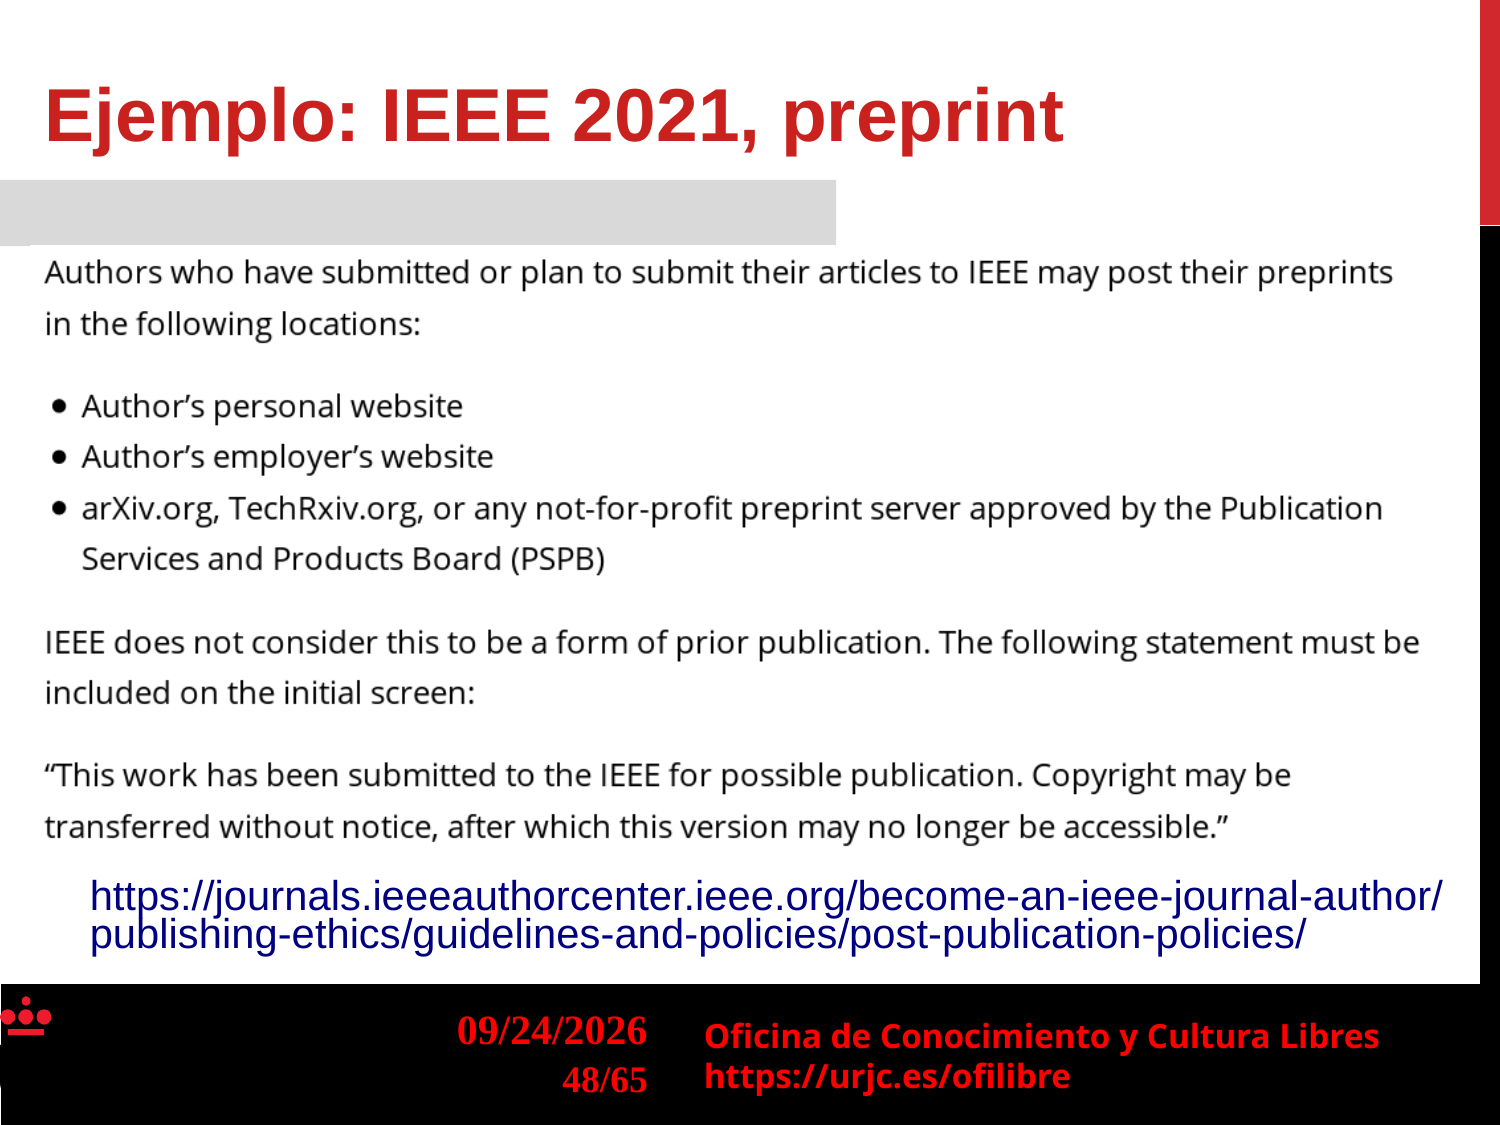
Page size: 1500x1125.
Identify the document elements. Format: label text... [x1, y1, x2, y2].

text_box Ejemplo: IEEE 2021, preprint [30, 66, 1306, 245]
text_box https://journals.ieeeauthorcenter.ieee.org/become-an-ieee-journal-author/publishing-ethics/guidelines-and-policies/post-publication-policies/ [75, 865, 1479, 965]
picture [30, 245, 1441, 866]
title [75, 15, 1425, 172]
